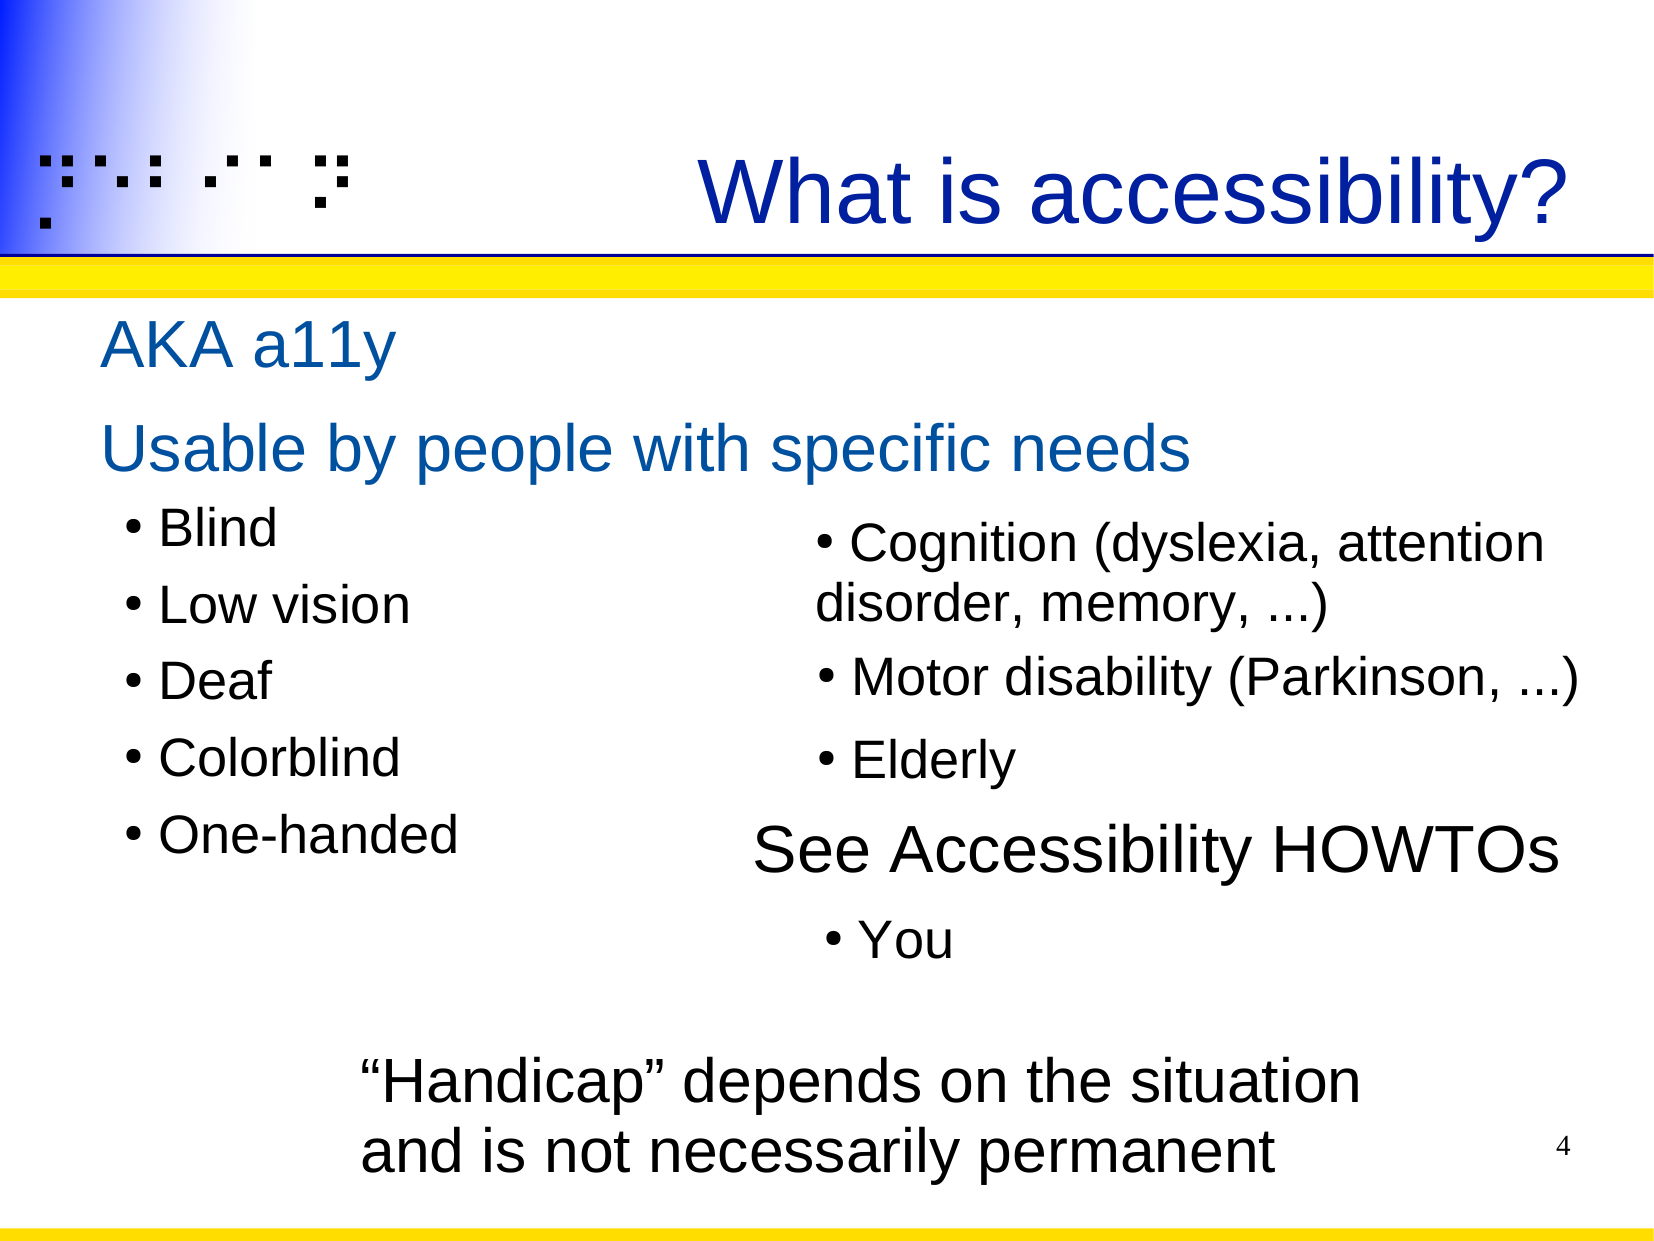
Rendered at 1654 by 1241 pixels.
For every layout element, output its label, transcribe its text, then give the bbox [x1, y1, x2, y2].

text_box You [809, 902, 1303, 978]
text_box See Accessibility HOWTOs [738, 805, 1577, 895]
text_box Low vision [109, 566, 505, 643]
list AKA a11y Usable by people with specific needs [82, 307, 1571, 487]
text_box Blind [109, 490, 505, 566]
text_box Motor disability (Parkinson, ...) [802, 639, 1607, 715]
text_box “Handicap” depends on the situation and is not necessarily permanent [345, 1038, 1379, 1193]
title What is accessibility? [372, 126, 1571, 257]
text_box One-handed [109, 797, 505, 873]
text_box Deaf [109, 643, 505, 720]
text_box Colorblind [109, 720, 505, 796]
text_box Cognition (dyslexia, attention disorder, memory, ...) [800, 504, 1577, 641]
text_box Elderly [802, 721, 1296, 798]
